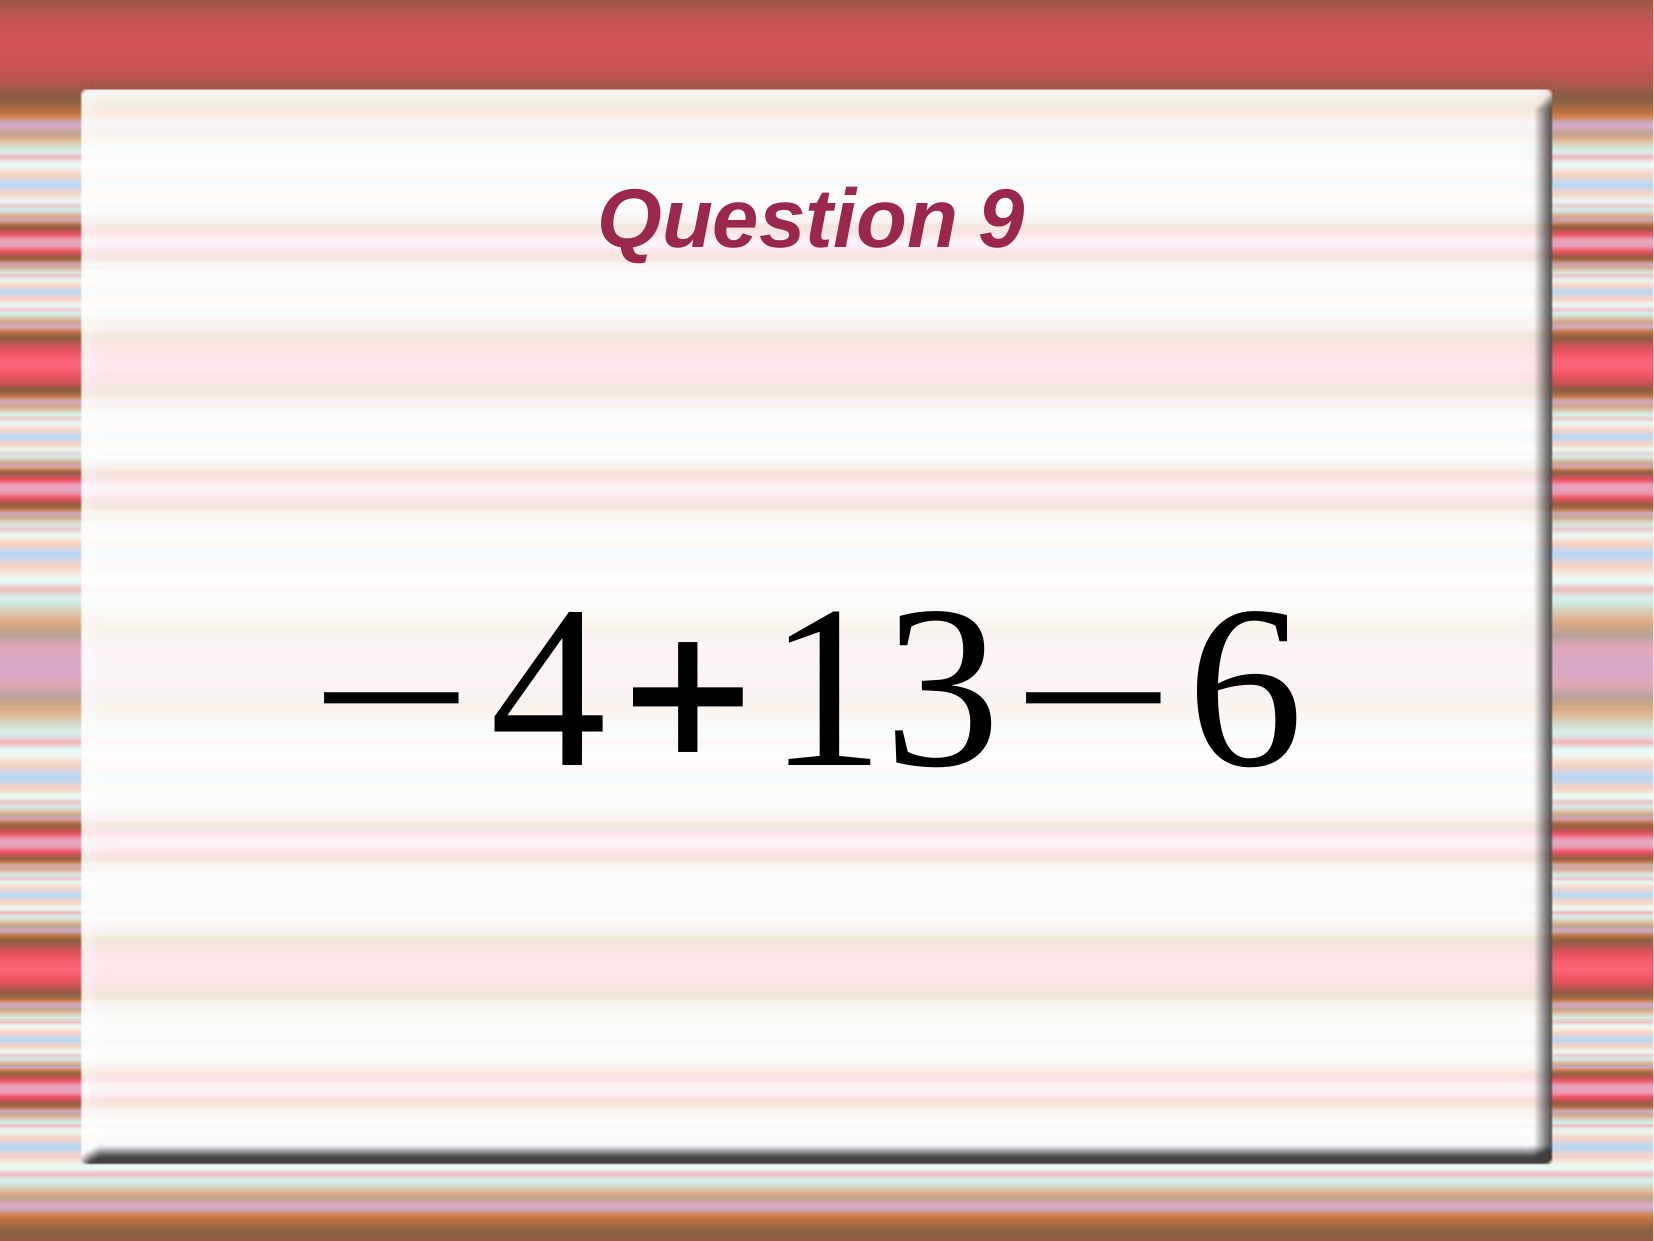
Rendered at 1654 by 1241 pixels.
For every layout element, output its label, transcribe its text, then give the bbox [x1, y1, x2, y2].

chart [293, 557, 1312, 815]
picture [0, 0, 1654, 1241]
title Question 9 [88, 114, 1534, 322]
